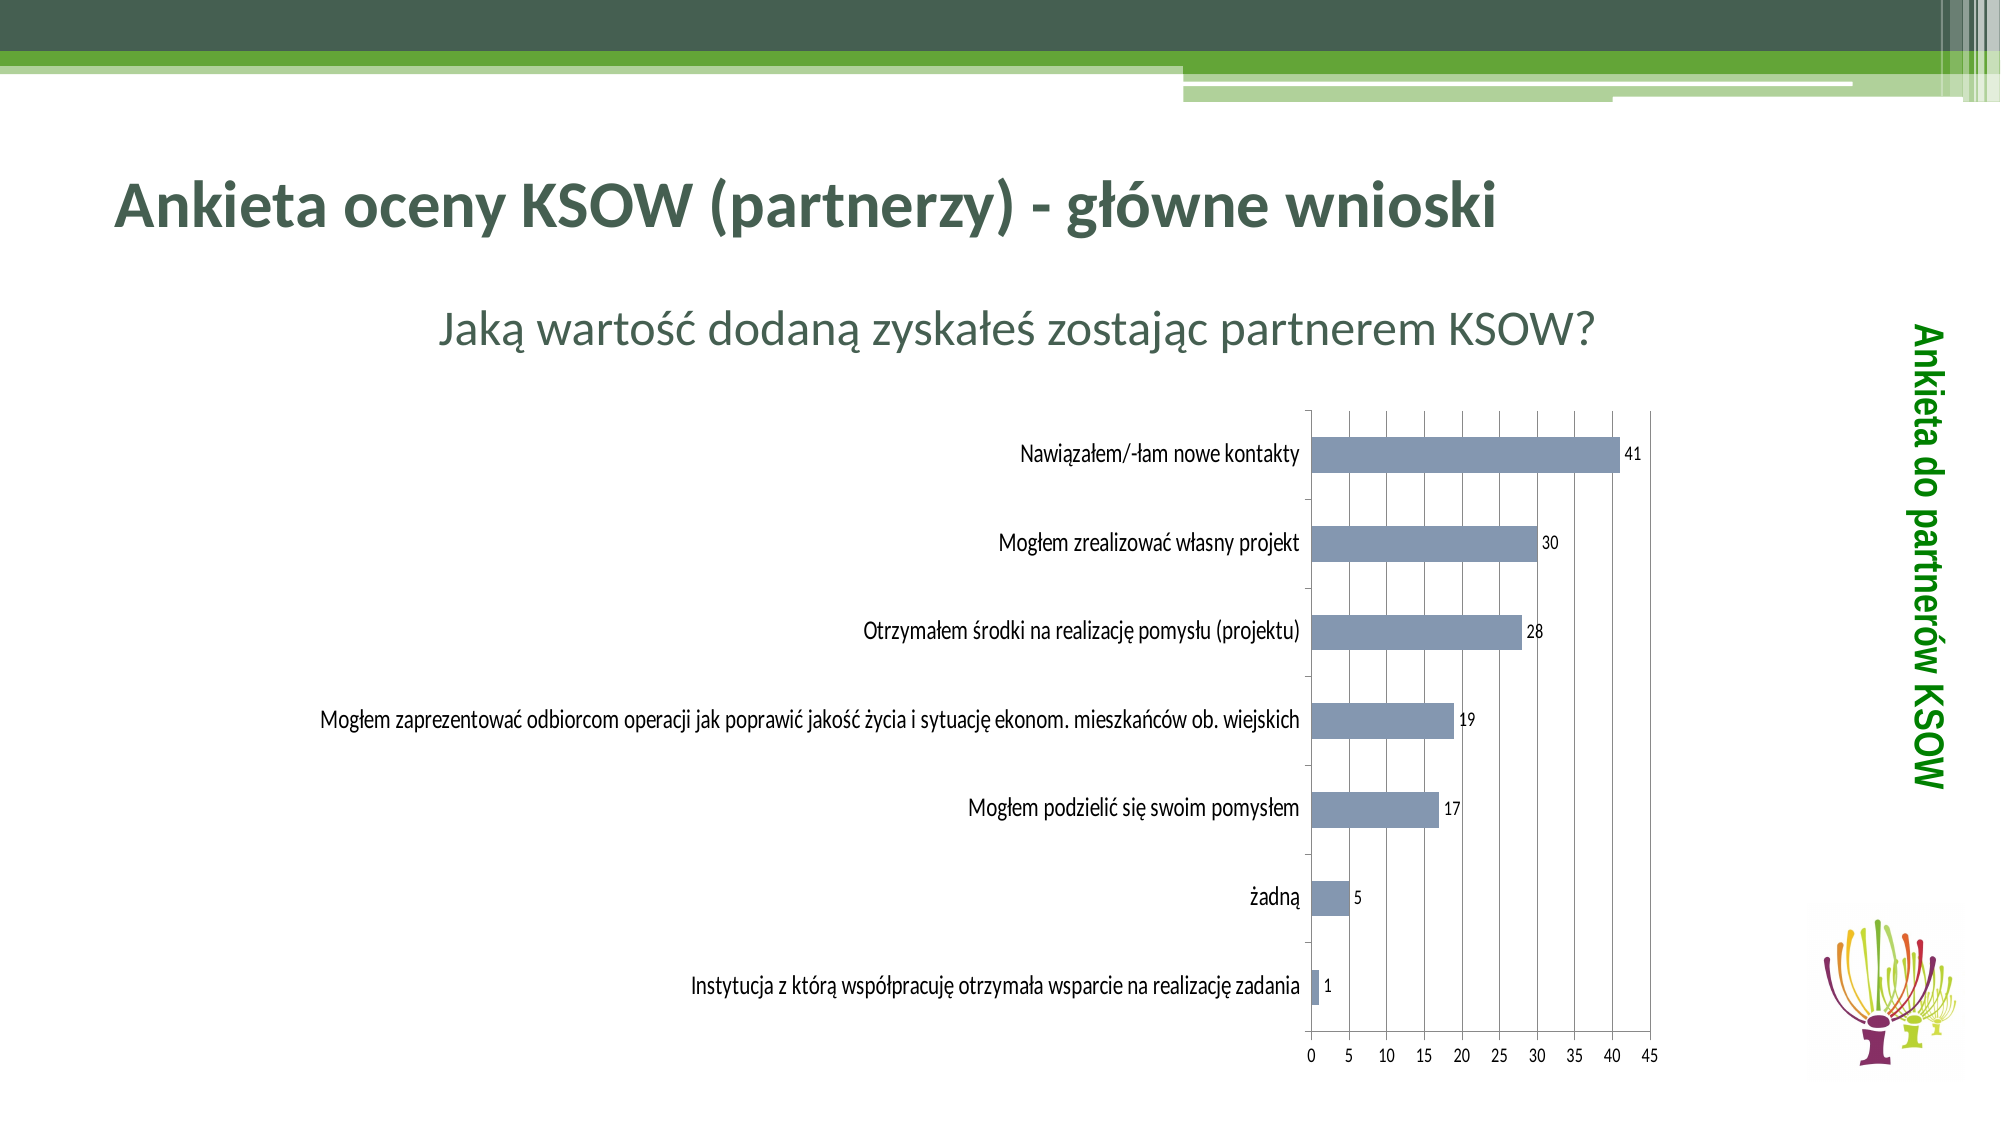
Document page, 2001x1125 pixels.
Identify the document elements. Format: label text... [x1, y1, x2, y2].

picture [1807, 903, 1965, 1082]
title Ankieta oceny KSOW (partnerzy) - główne wnioski [99, 113, 1898, 288]
text_box Ankieta do partnerów KSOW [1898, 113, 1965, 1001]
chart [320, 397, 1680, 1081]
list Jaką wartość dodaną zyskałeś zostając partnerem KSOW? [99, 288, 1900, 399]
